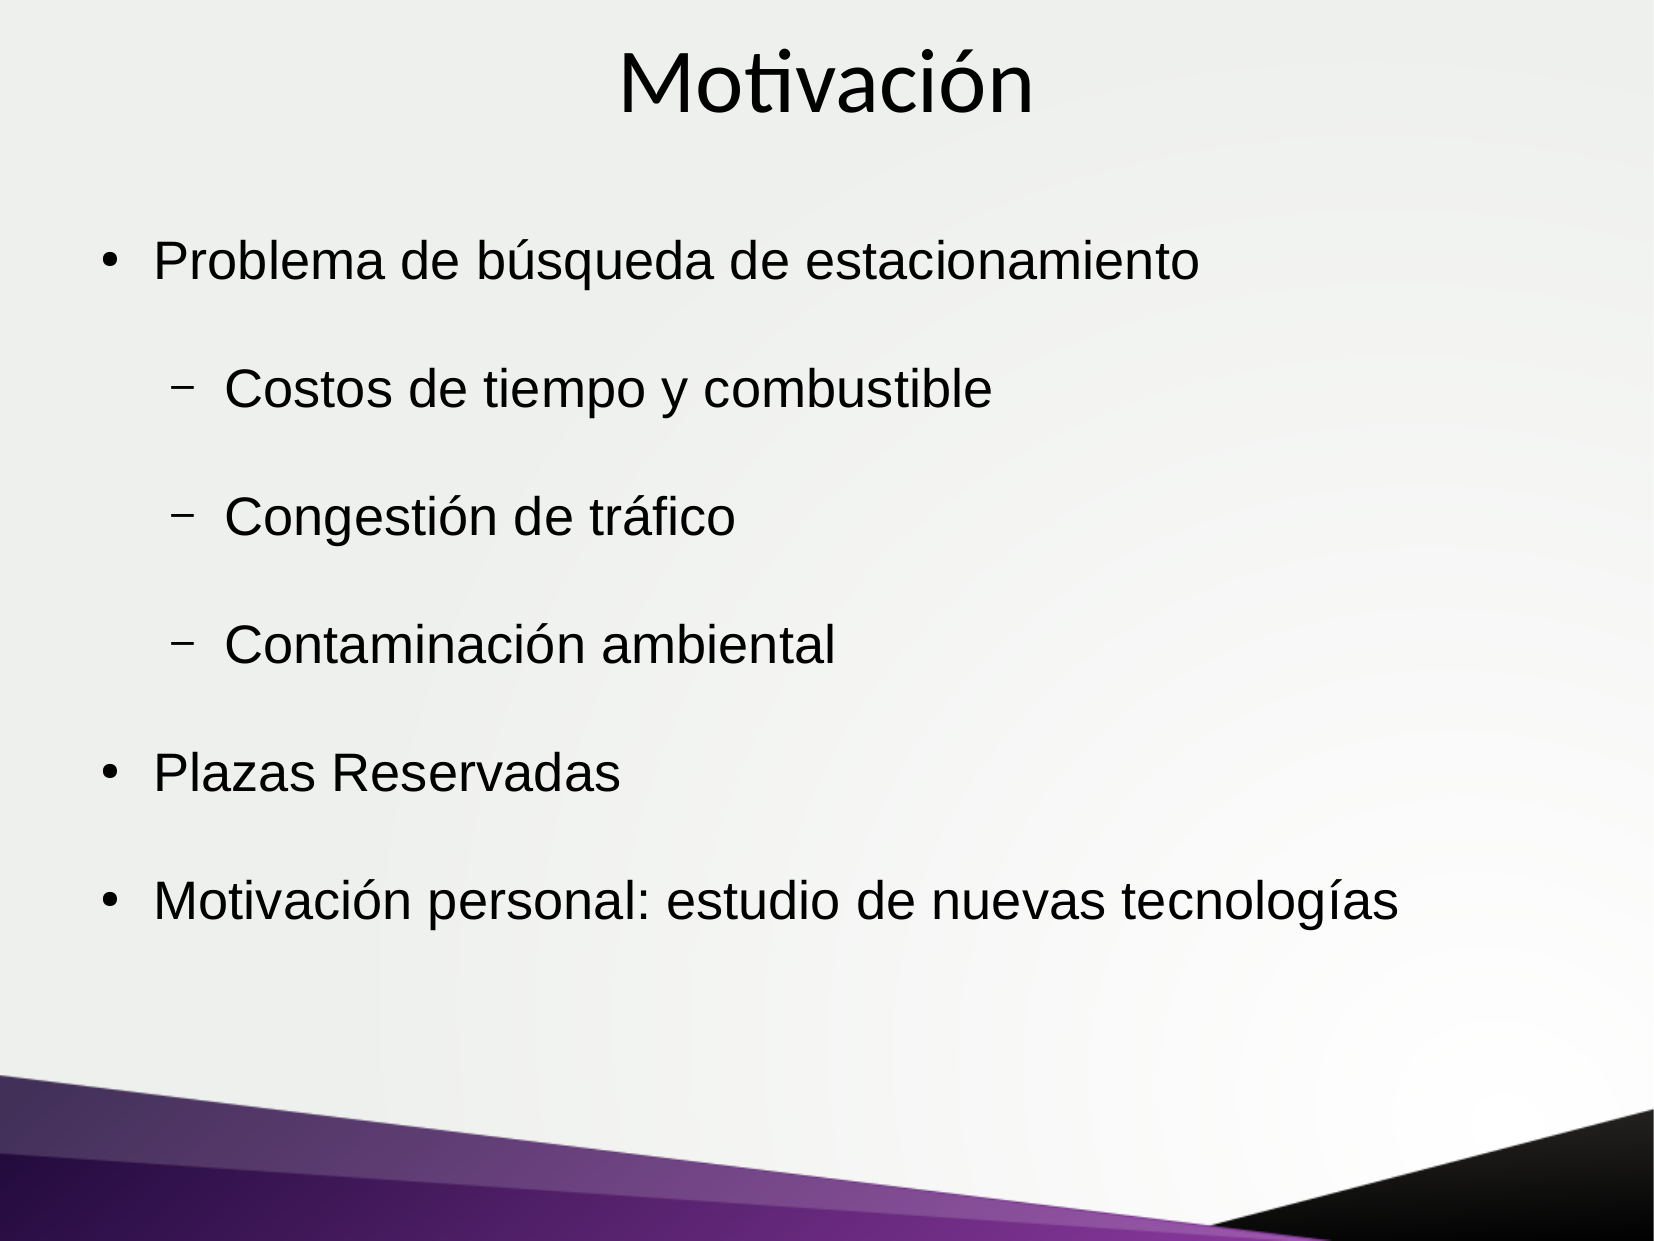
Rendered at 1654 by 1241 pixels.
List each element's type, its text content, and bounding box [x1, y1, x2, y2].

list Problema de búsqueda de estacionamiento Costos de tiempo y combustible Congestión de tráfico Contaminación ambiental Plazas Reservadas Motivación personal: estudio de nuevas tecnologías [82, 230, 1571, 1051]
title Motivación [82, 33, 1571, 146]
picture [0, 0, 1654, 1241]
